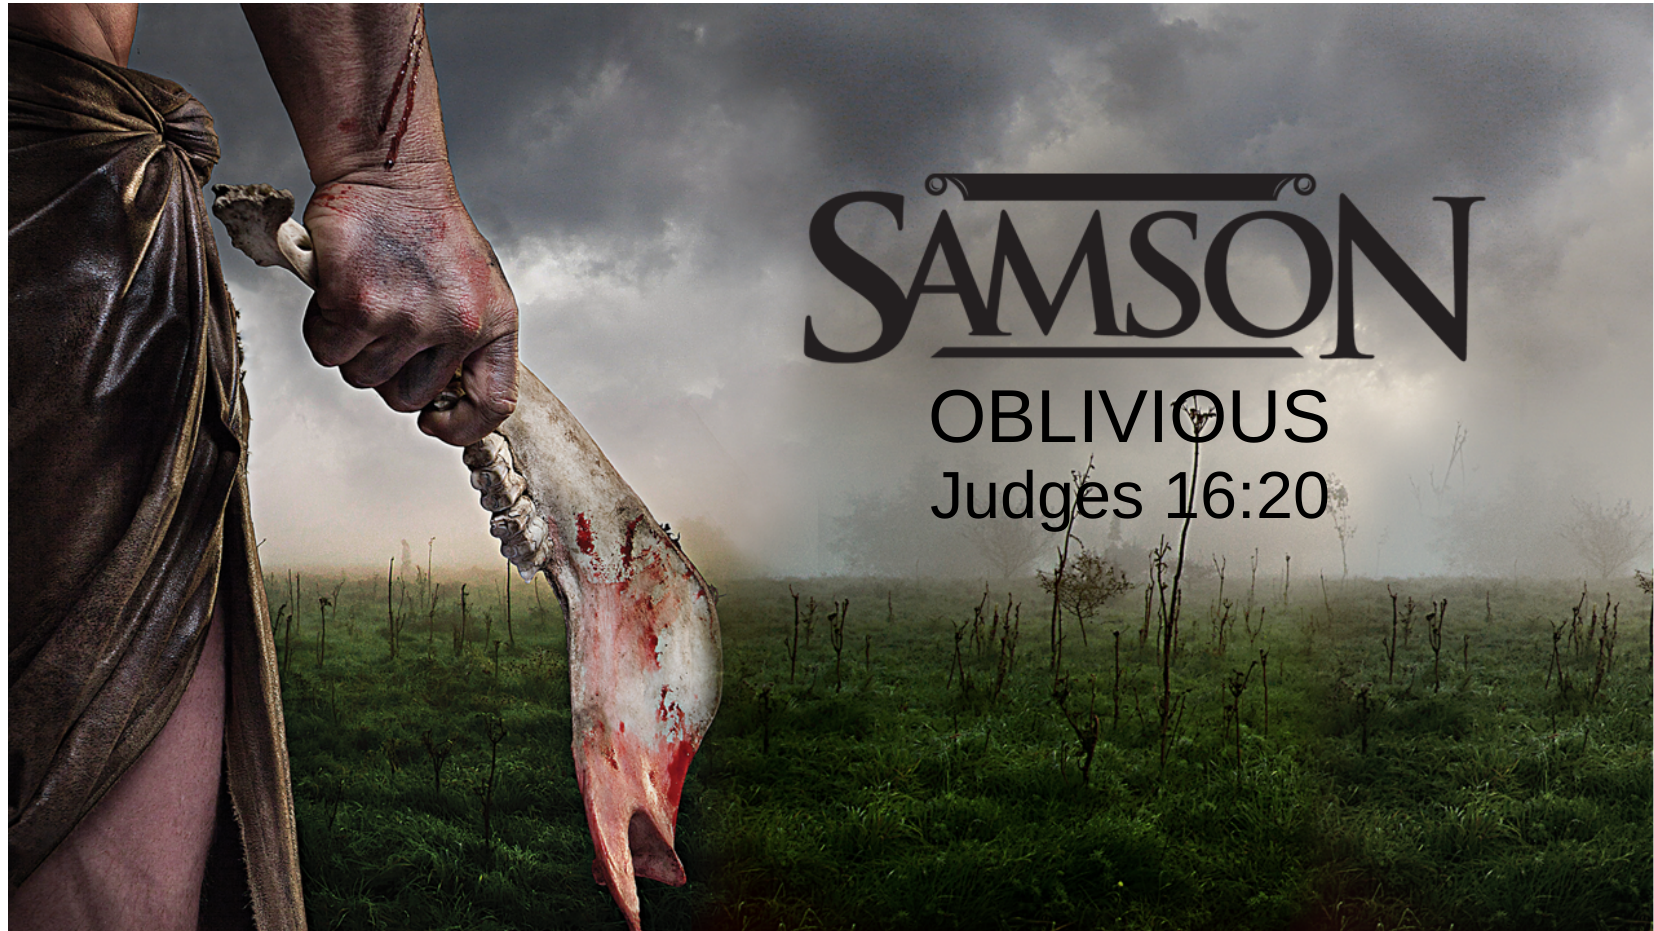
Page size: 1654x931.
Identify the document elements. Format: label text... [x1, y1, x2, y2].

subtitle OBLIVIOUS Judges 16:20 [720, 240, 1541, 668]
picture [8, 3, 1654, 931]
